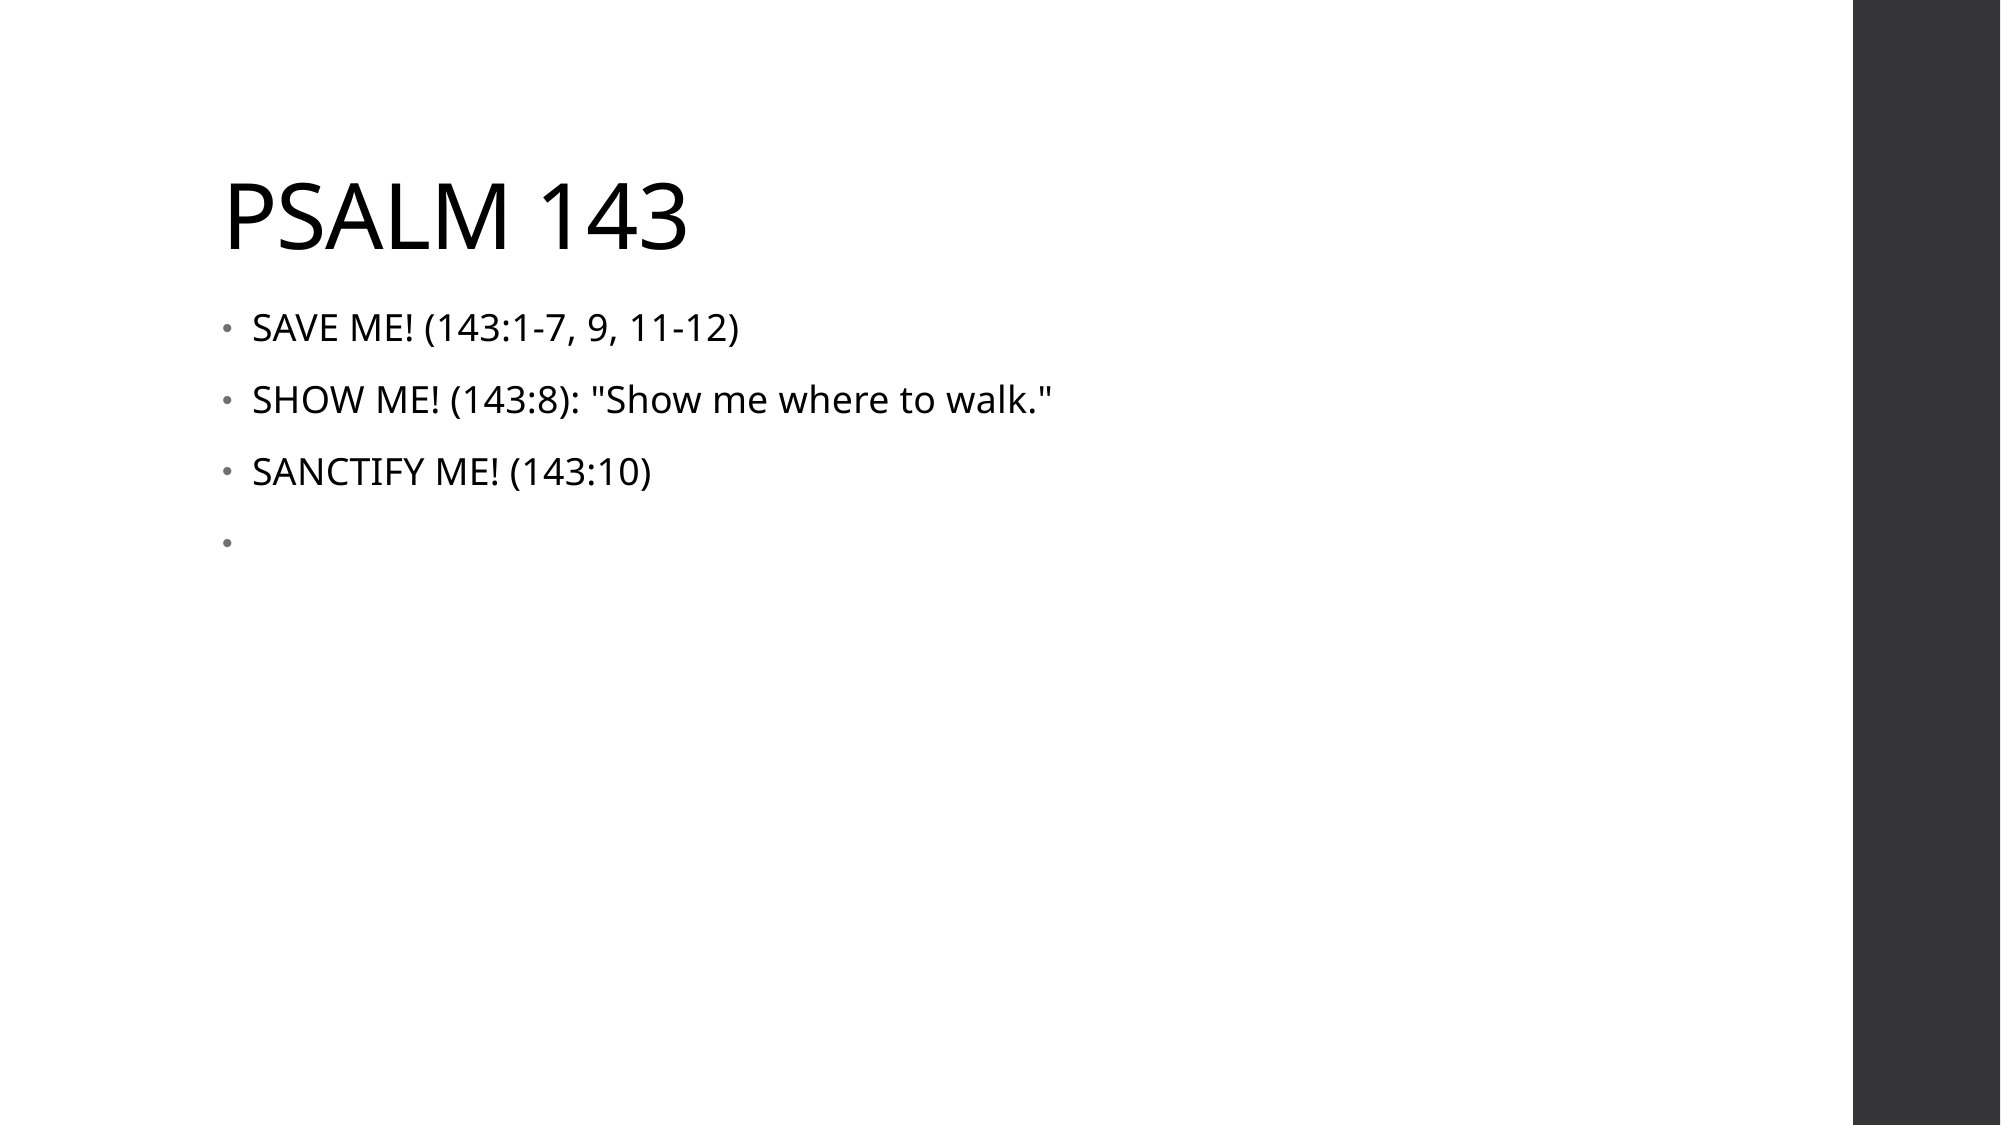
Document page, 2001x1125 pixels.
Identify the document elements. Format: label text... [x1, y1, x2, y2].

title PSALM 143 [206, 60, 1797, 278]
list SAVE ME! (143:1-7, 9, 11-12) SHOW ME! (143:8): "Show me where to walk." SANCTIFY ME! (143:10) [206, 299, 1617, 1014]
